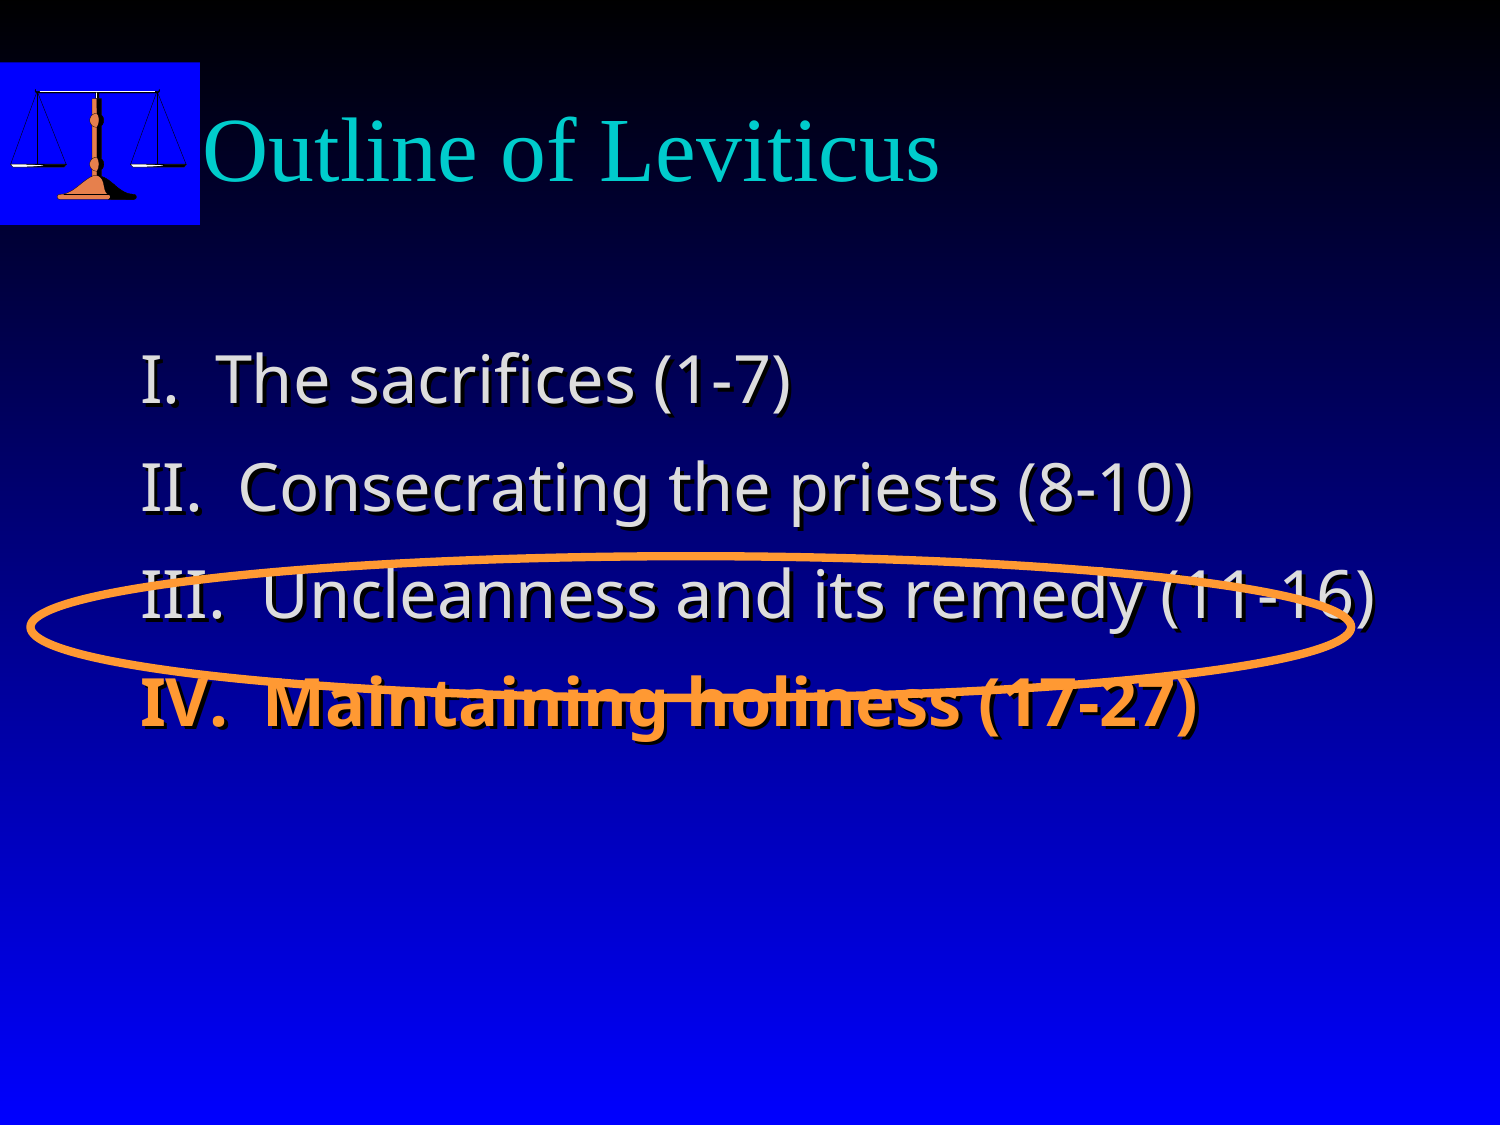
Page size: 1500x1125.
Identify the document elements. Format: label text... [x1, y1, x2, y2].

title Outline of Leviticus [187, 56, 1463, 244]
list I. The sacrifices (1-7) II. Consecrating the priests (8-10) III. Uncleanness and its remedy (11-16) IV. Maintaining holiness (17-27) [124, 324, 1488, 1001]
list I. The sacrifices (1-7) II. Consecrating the priests (8-10) III. Uncleanness and its remedy (11-16) IV. Maintaining holiness (17-27) [124, 561, 1346, 693]
